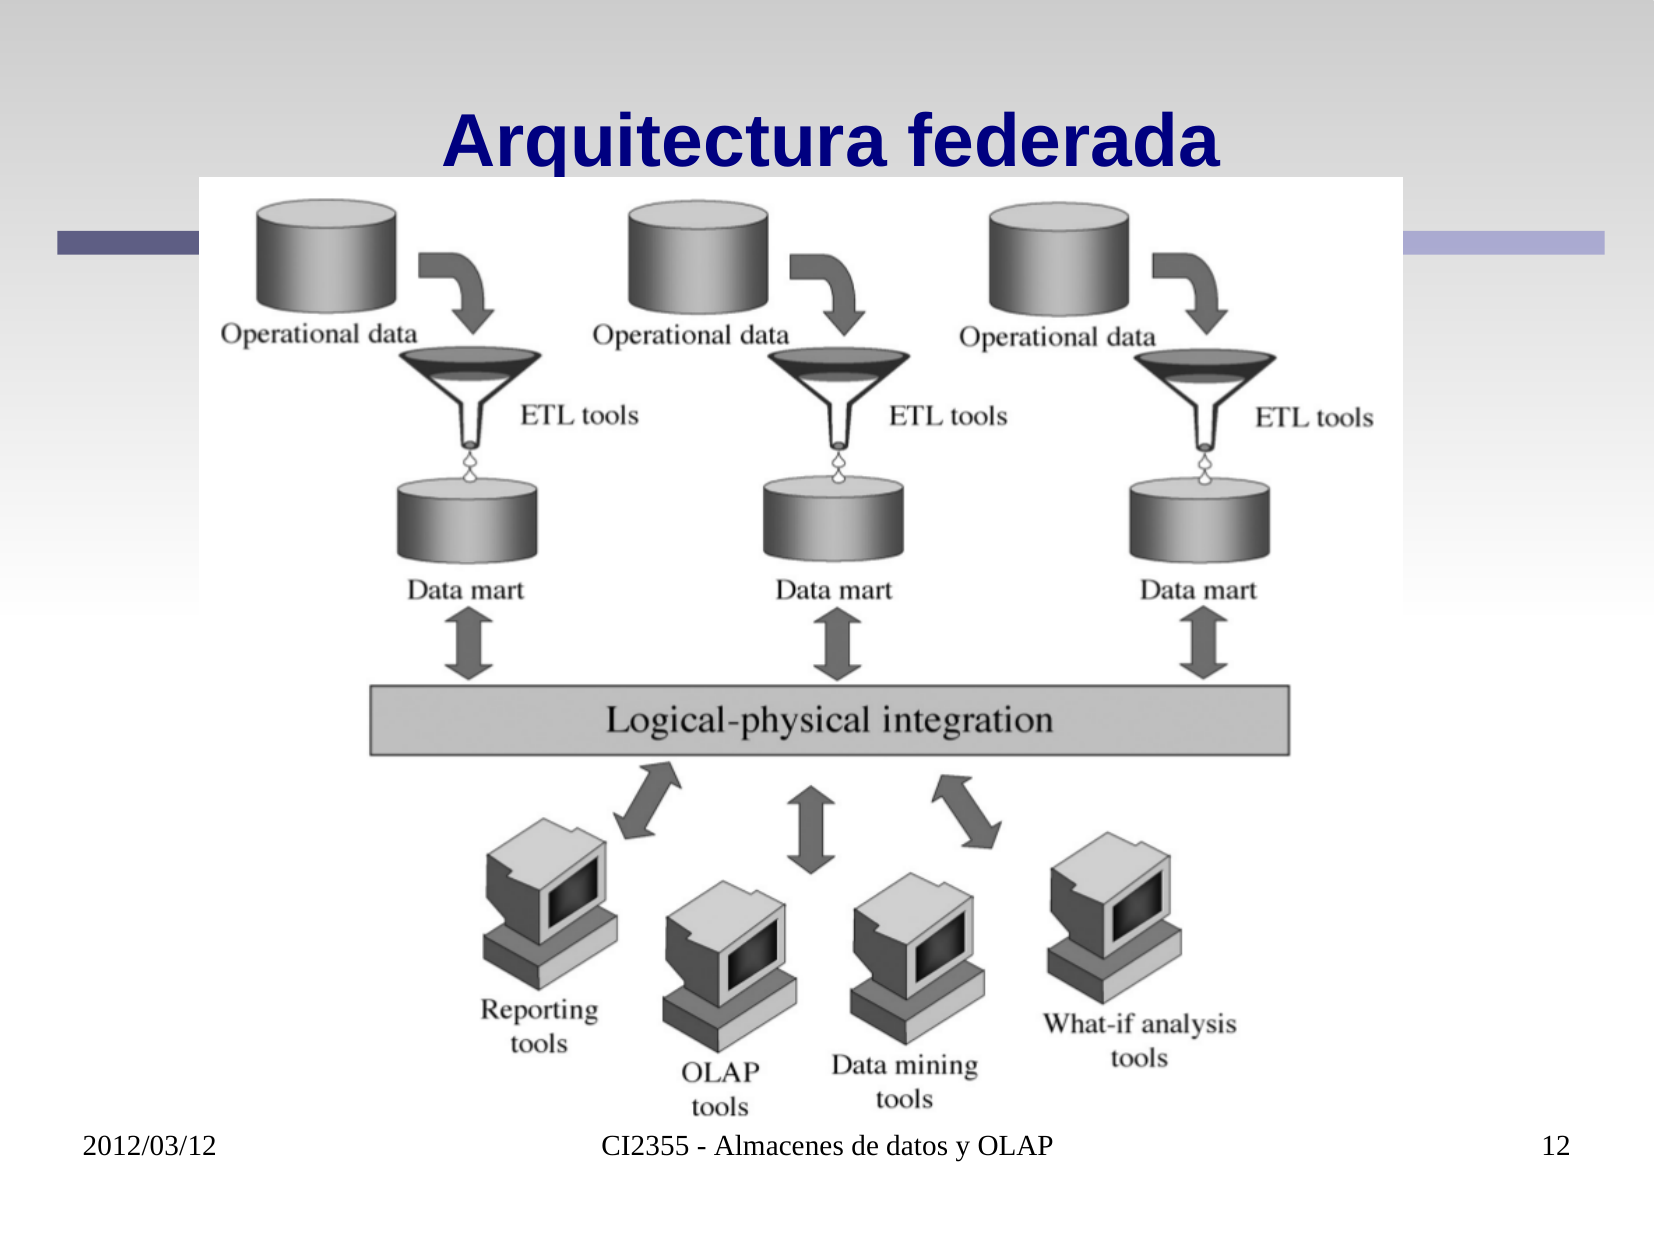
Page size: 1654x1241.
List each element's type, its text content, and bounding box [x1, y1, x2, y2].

picture [199, 177, 1403, 1126]
title Arquitectura federada [86, 55, 1576, 226]
